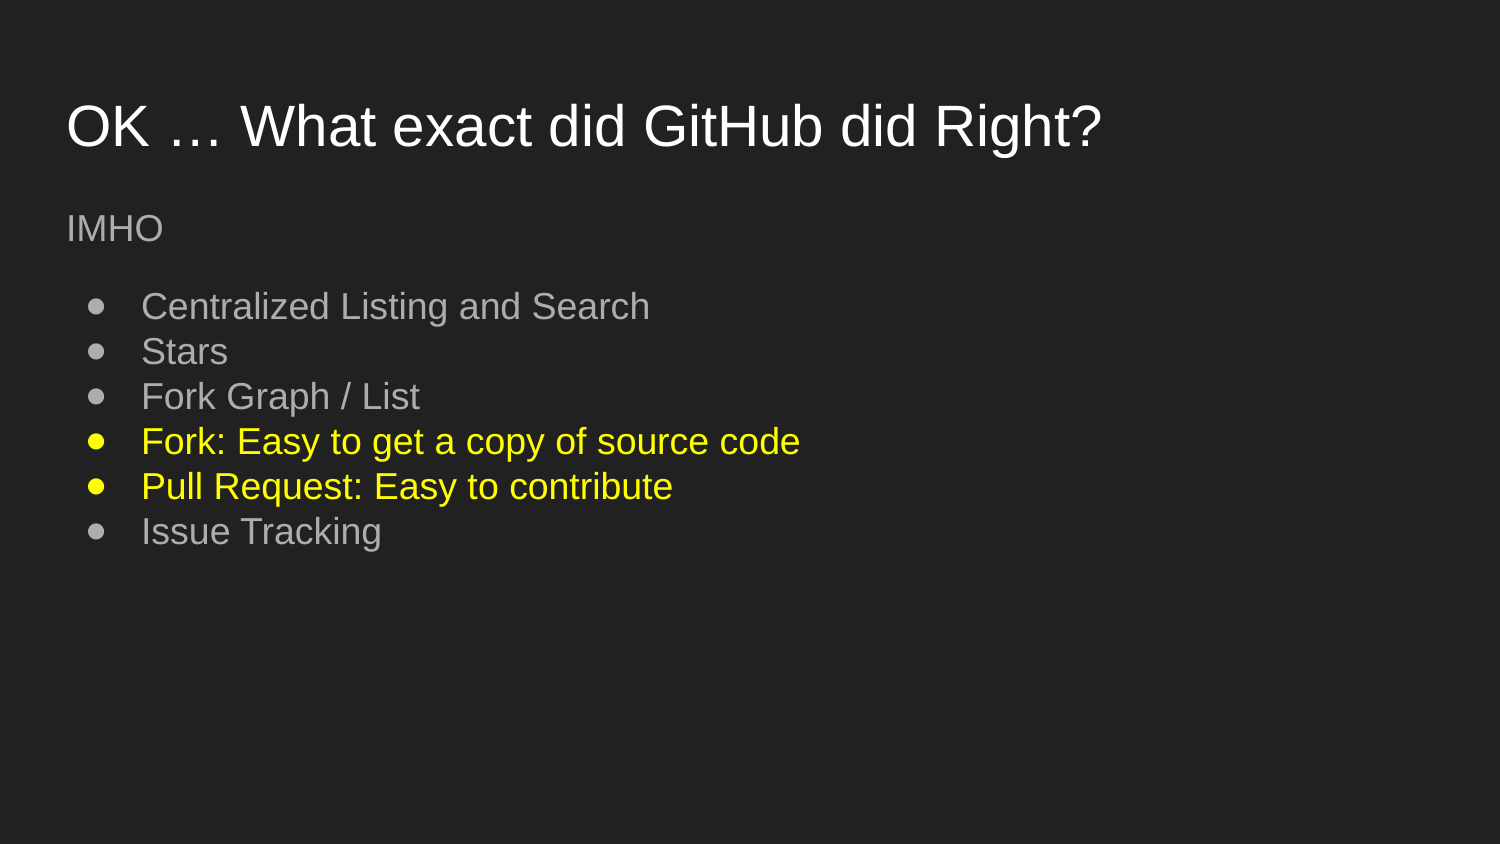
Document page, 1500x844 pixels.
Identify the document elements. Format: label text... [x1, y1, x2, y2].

title OK … What exact did GitHub did Right? [51, 72, 1449, 167]
list IMHO Centralized Listing and Search Stars Fork Graph / List Fork: Easy to get a copy of source code Pull Request: Easy to contribute Issue Tracking [51, 189, 1449, 750]
